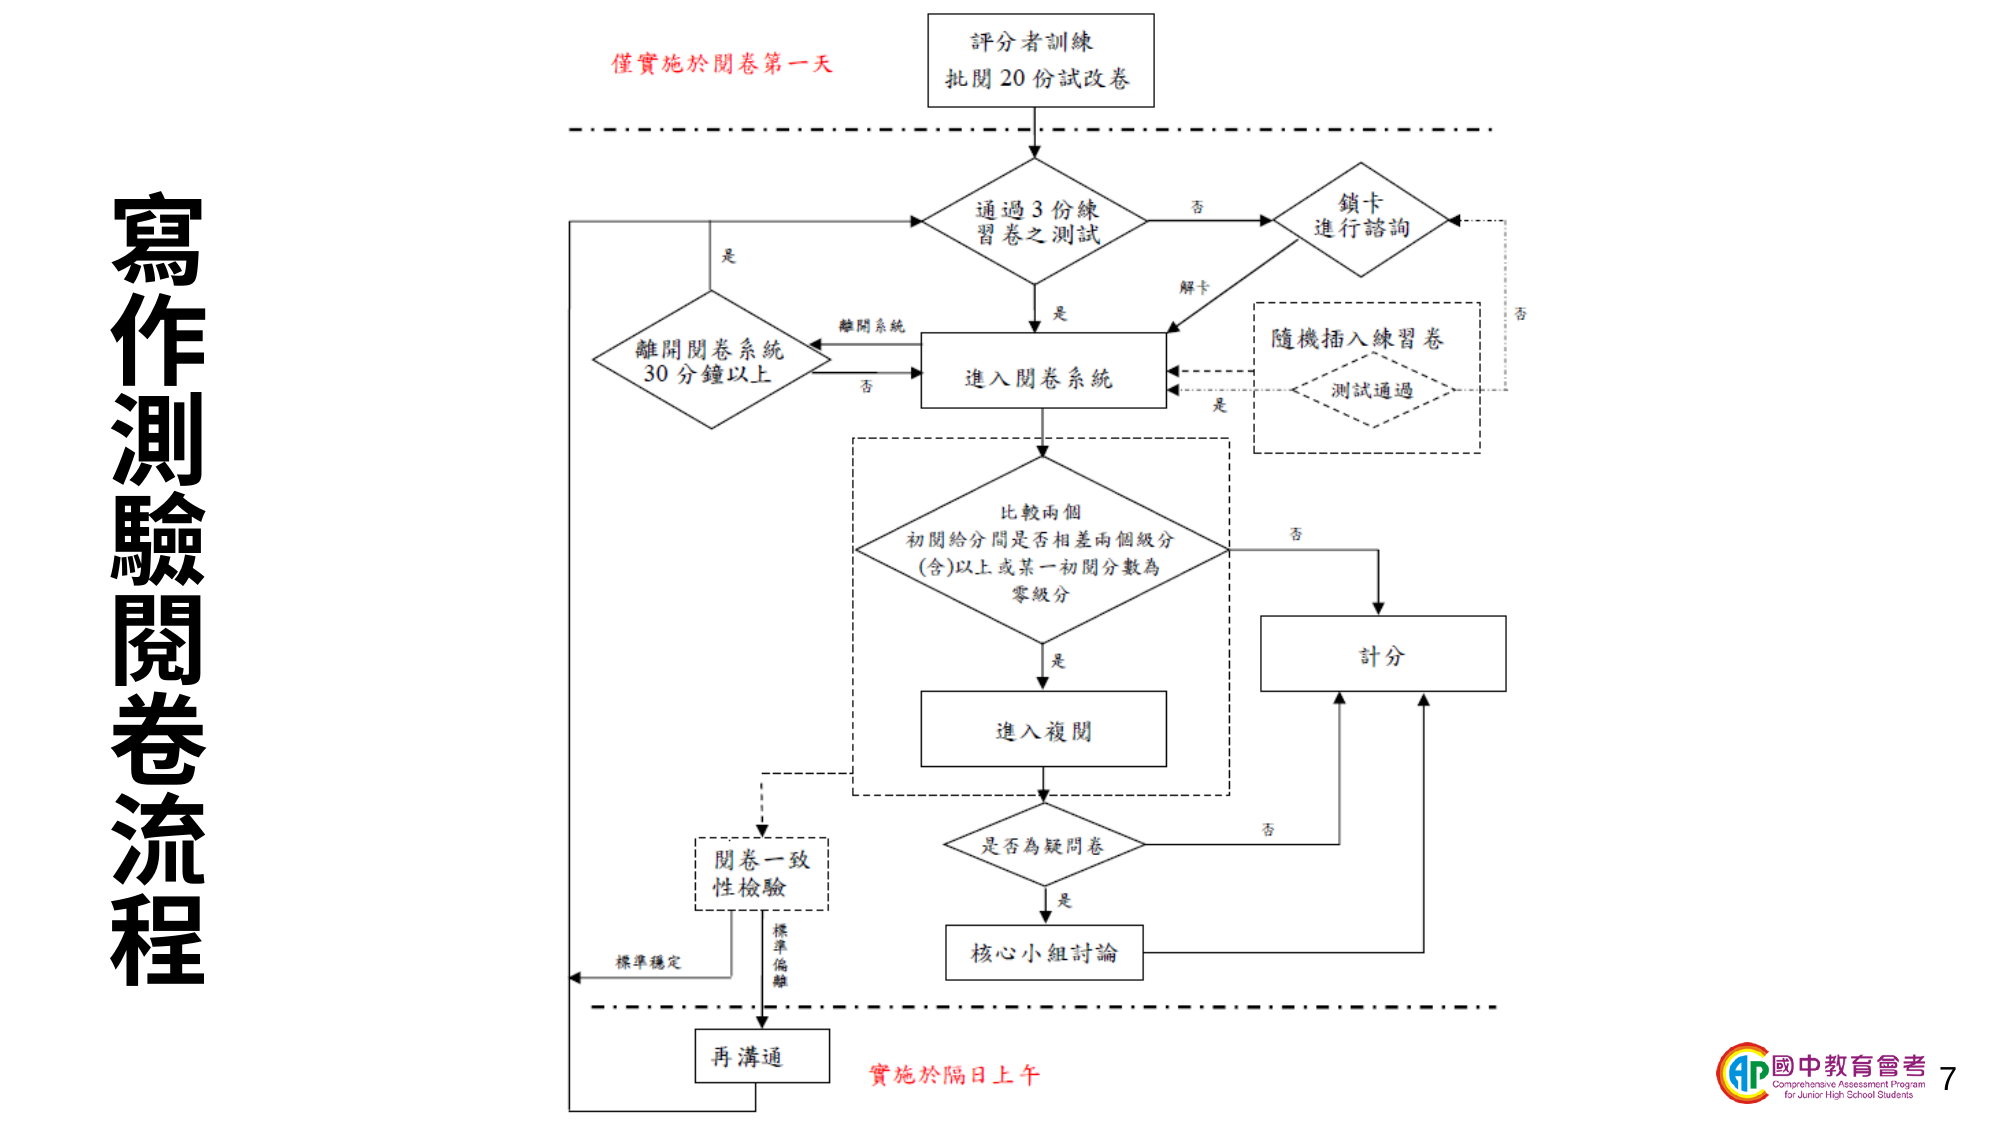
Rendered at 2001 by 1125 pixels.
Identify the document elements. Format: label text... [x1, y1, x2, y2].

text_box 寫作測驗閱卷流程 [64, 95, 246, 1084]
picture [547, 5, 1548, 1120]
text_box [1923, 1047, 2000, 1108]
